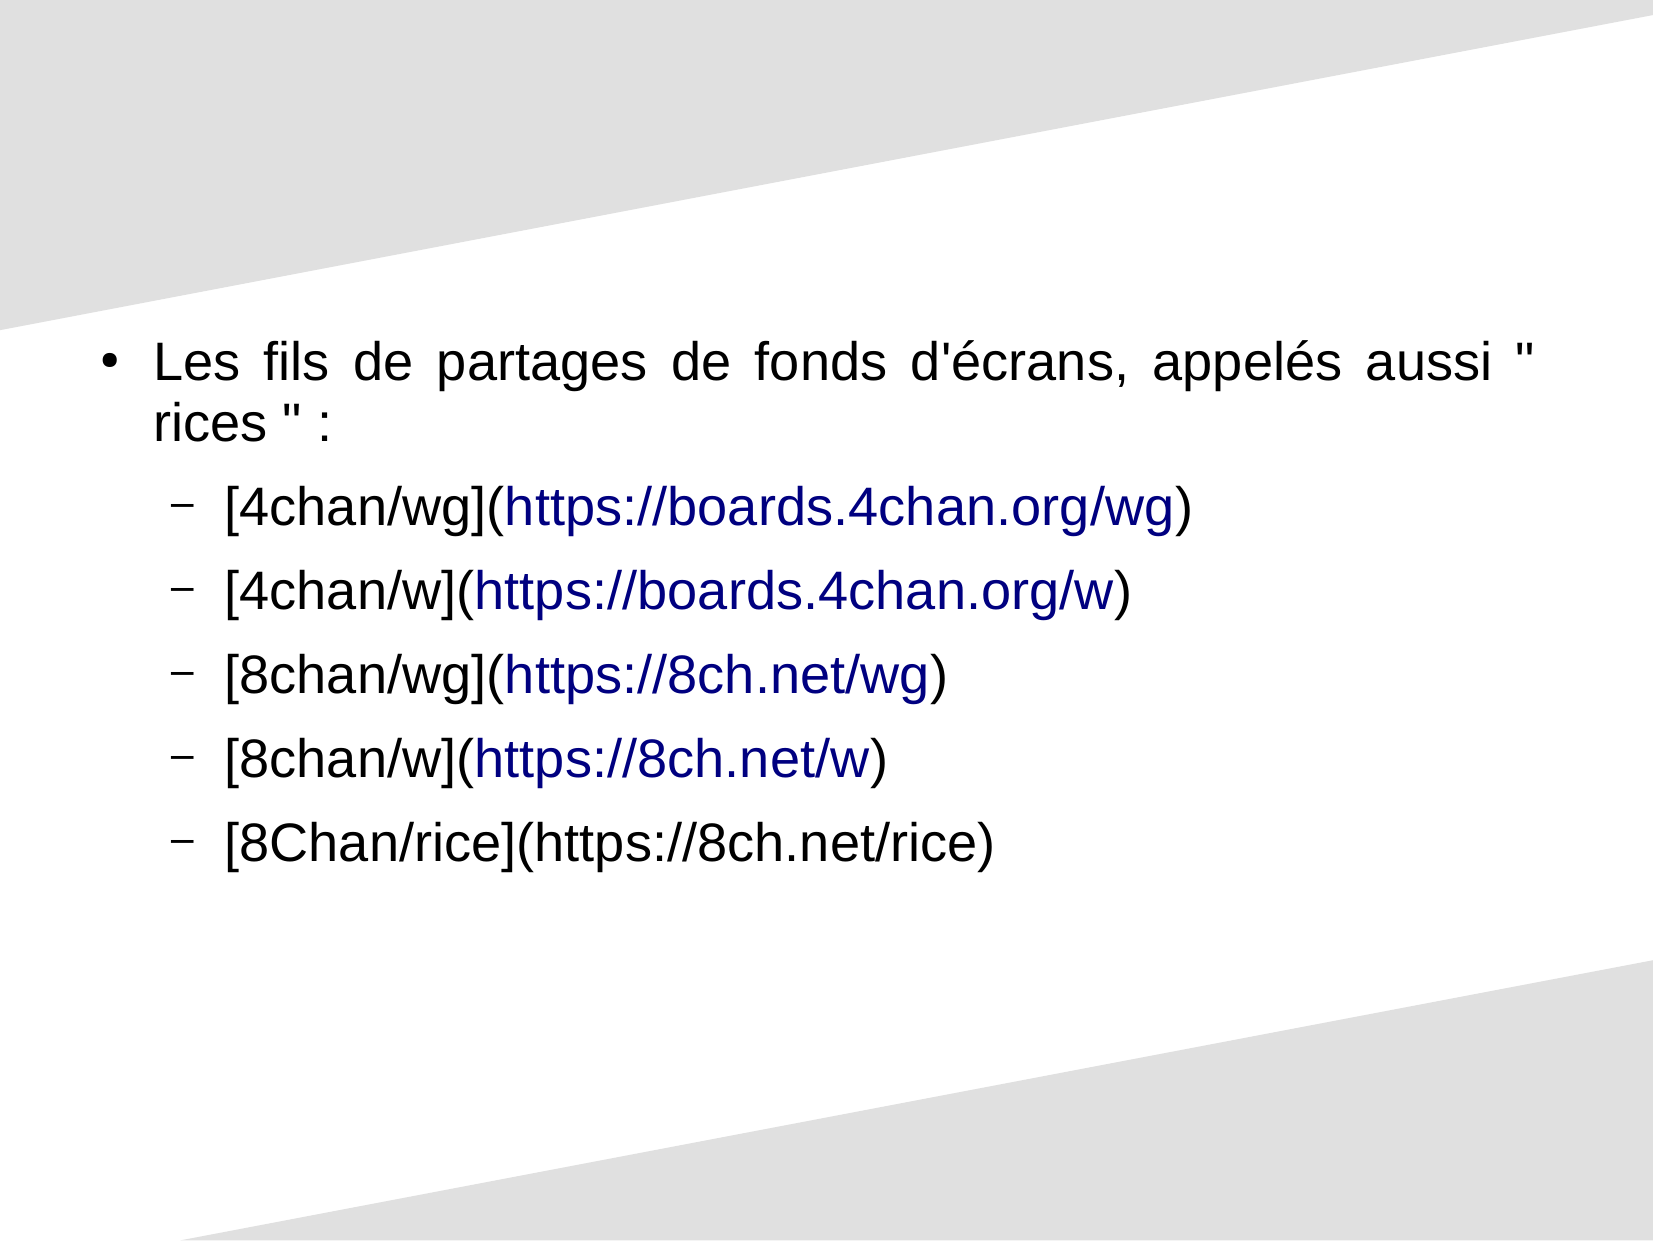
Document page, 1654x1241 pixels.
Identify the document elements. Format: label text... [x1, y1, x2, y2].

list Les fils de partages de fonds d'écrans, appelés aussi " rices " : [4chan/wg](https://boards.4chan.org/wg) [4chan/w](https://boards.4chan.org/w) [8chan/wg](https://8ch.net/wg) [8chan/w](https://8ch.net/w) [8Chan/rice](https://8ch.net/rice) [82, 331, 1538, 1052]
